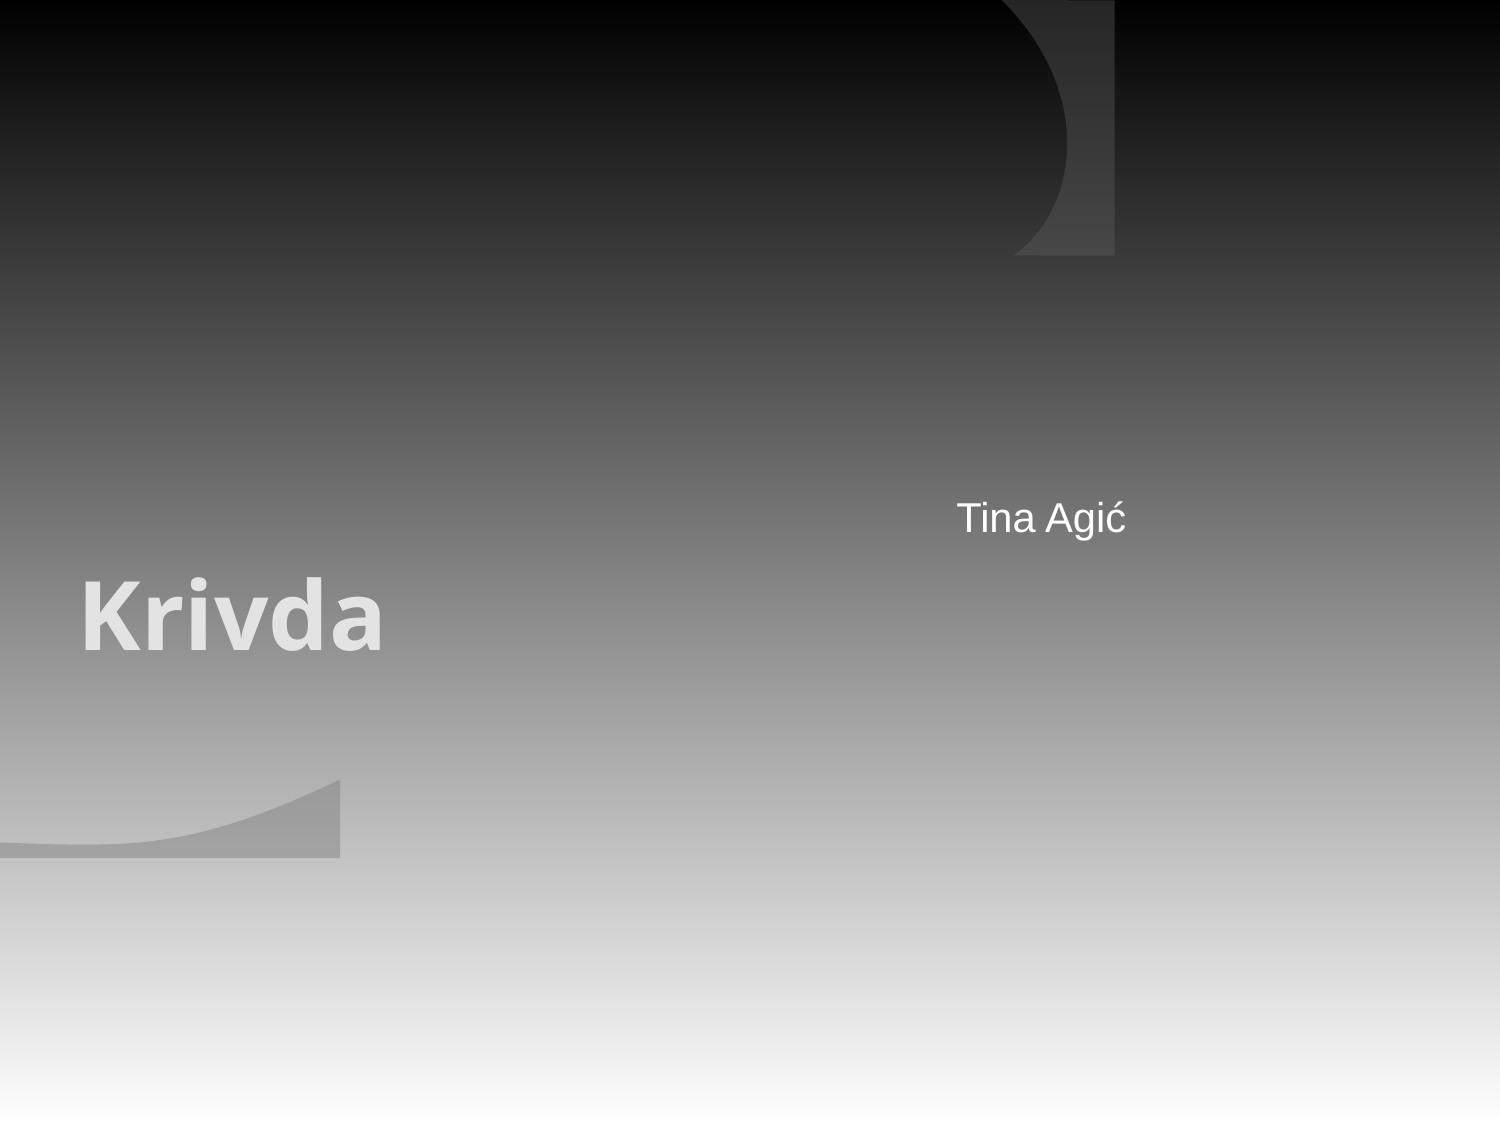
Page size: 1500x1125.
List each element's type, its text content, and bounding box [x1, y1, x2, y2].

subtitle Tina Agić [71, 253, 1134, 541]
title Krivda [70, 547, 1134, 925]
